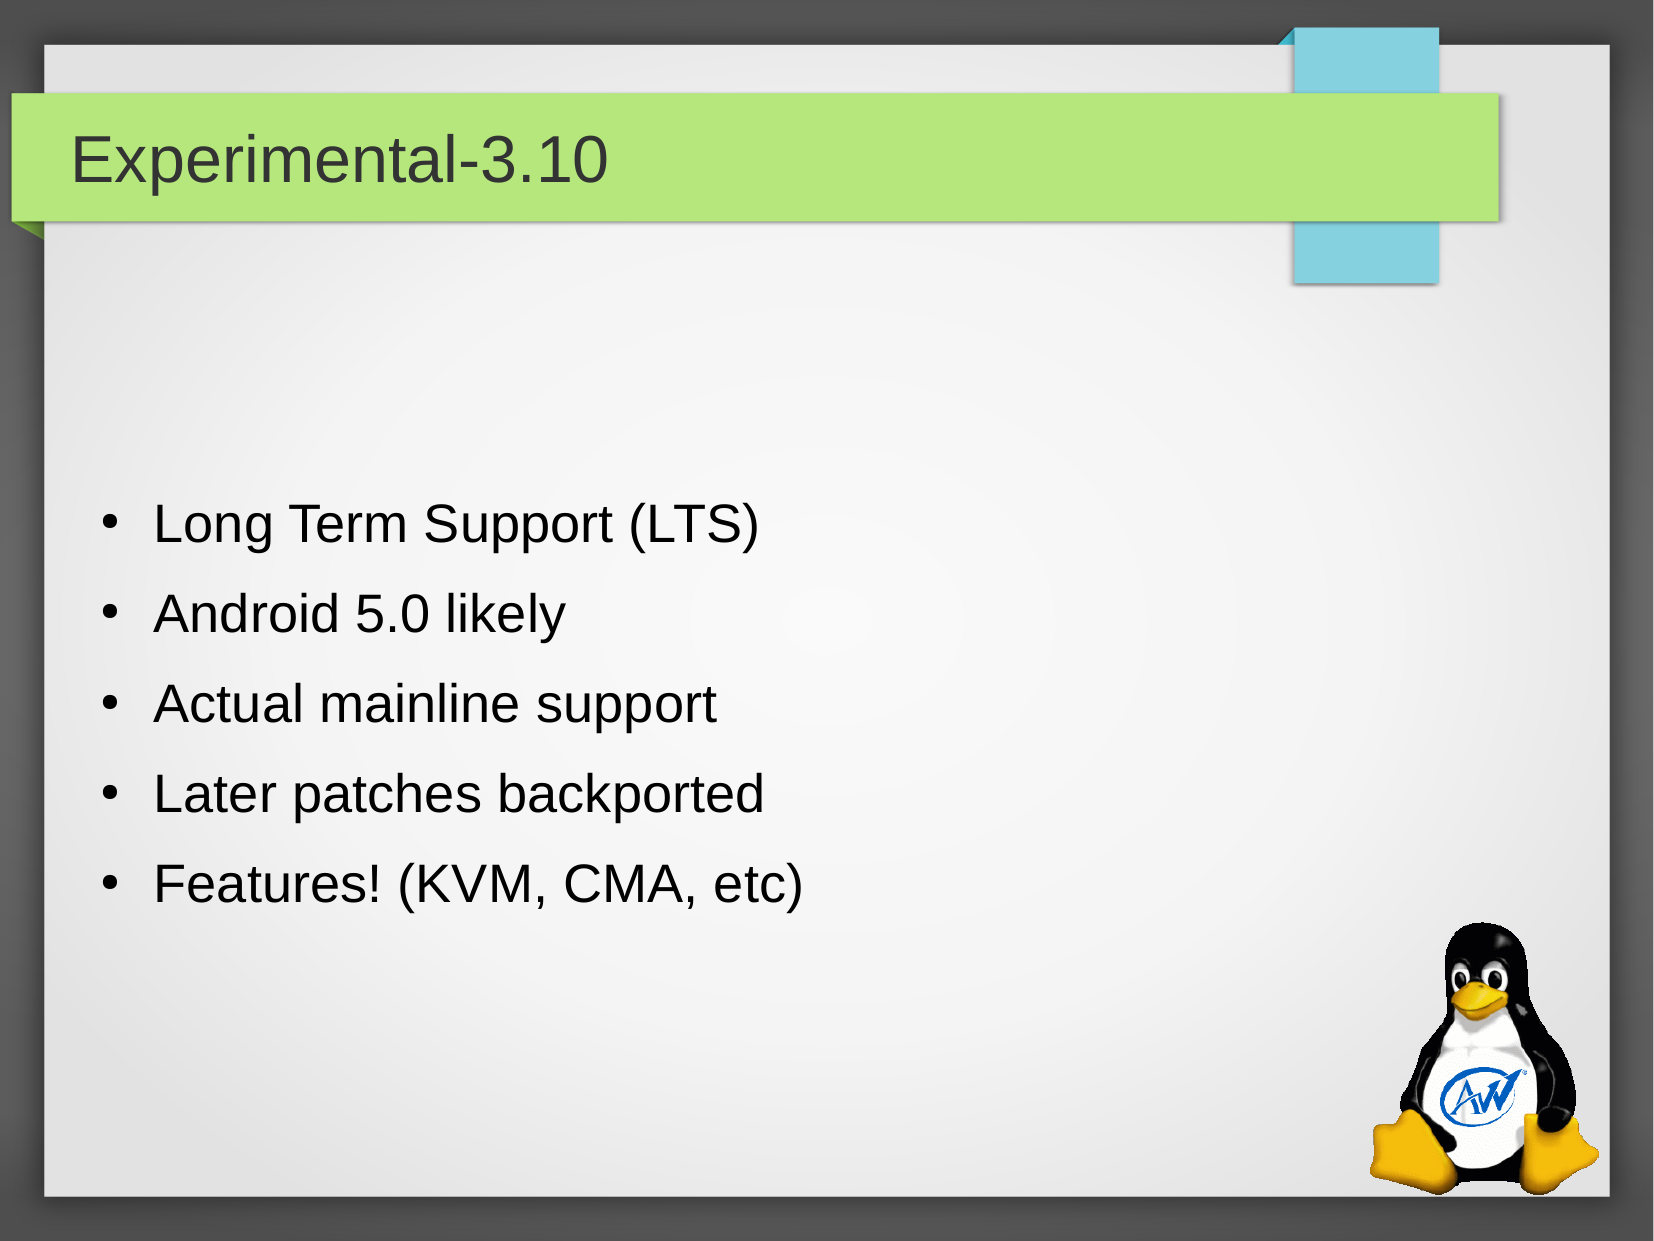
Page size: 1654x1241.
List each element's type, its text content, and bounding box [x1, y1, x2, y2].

picture [0, 0, 1654, 1241]
list Long Term Support (LTS) Android 5.0 likely Actual mainline support Later patches backported Features! (KVM, CMA, etc) [82, 343, 1538, 1063]
title Experimental-3.10 [70, 106, 1229, 213]
